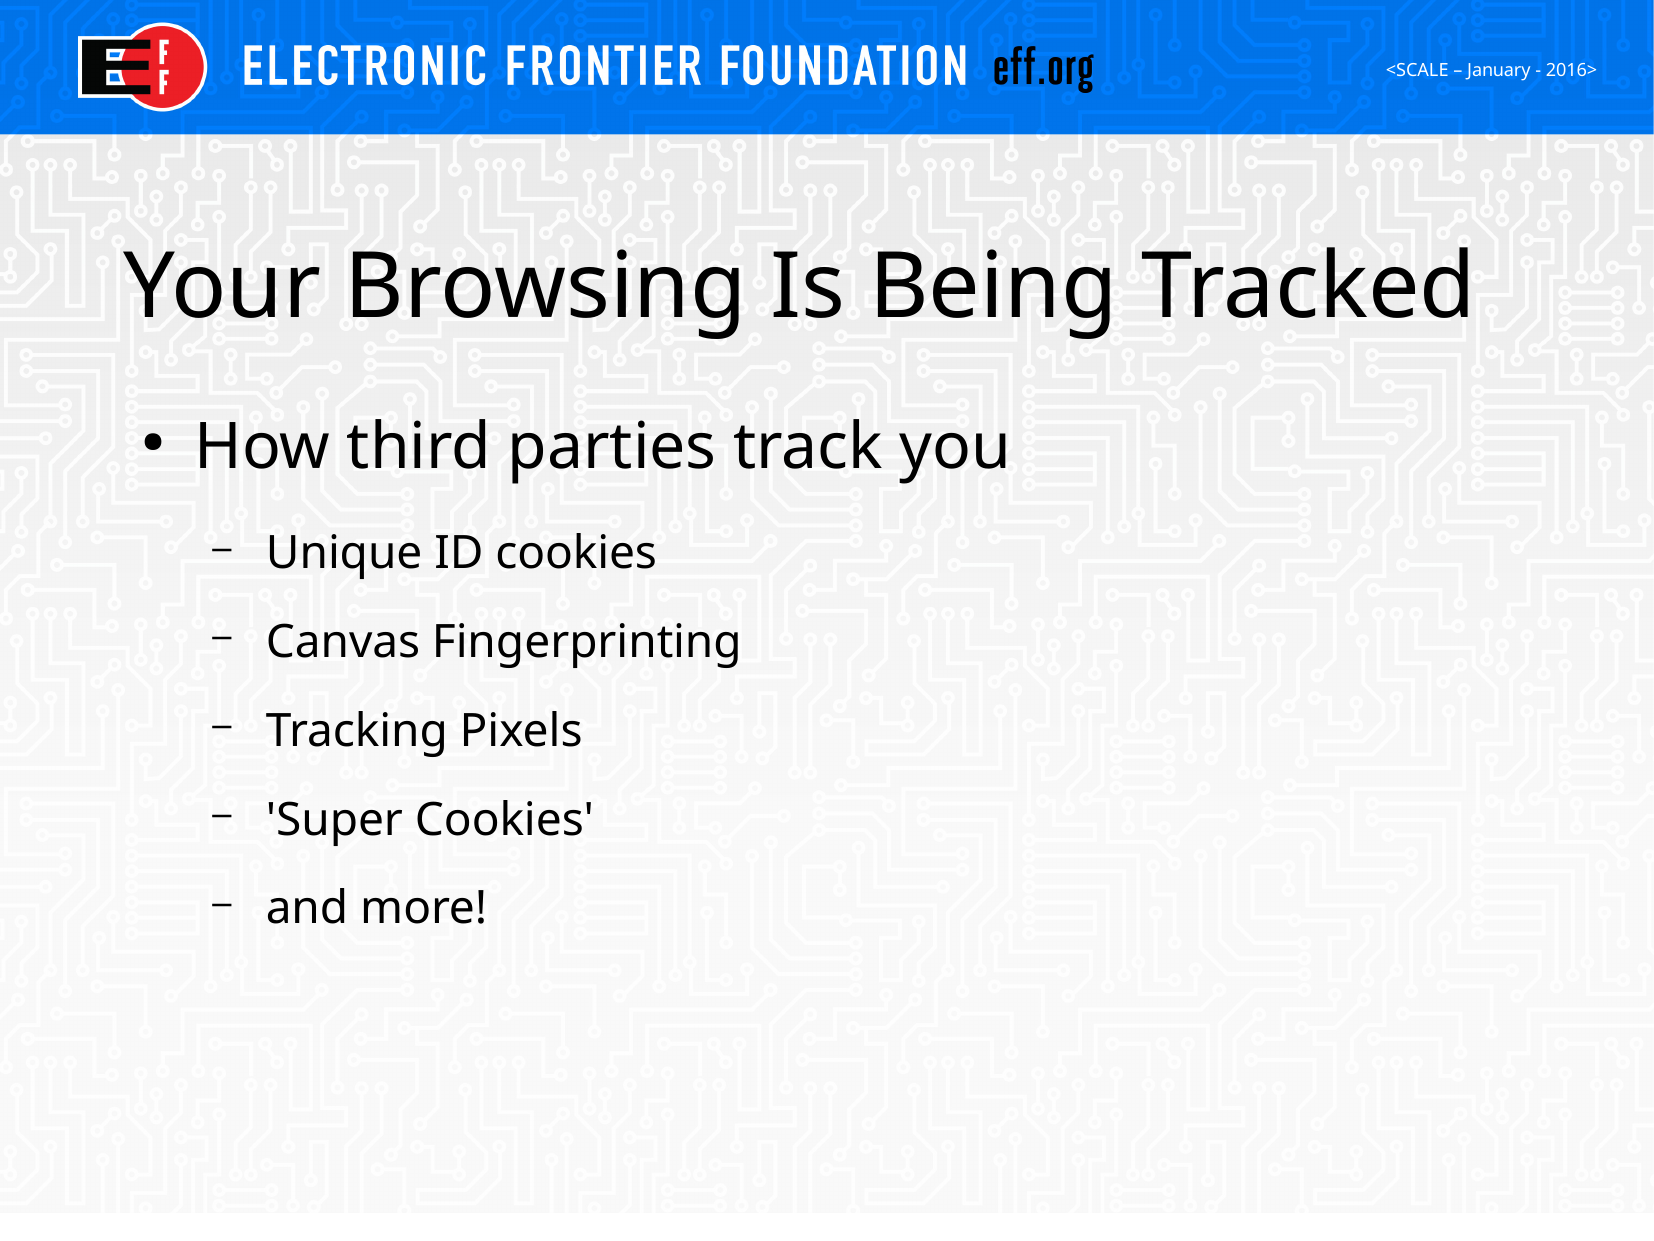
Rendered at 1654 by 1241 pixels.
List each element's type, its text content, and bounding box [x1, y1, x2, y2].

title Your Browsing Is Being Tracked [124, 179, 1530, 386]
picture [0, 0, 1654, 1213]
list How third parties track you Unique ID cookies Canvas Fingerprinting Tracking Pixels 'Super Cookies' and more! [124, 399, 1530, 1144]
